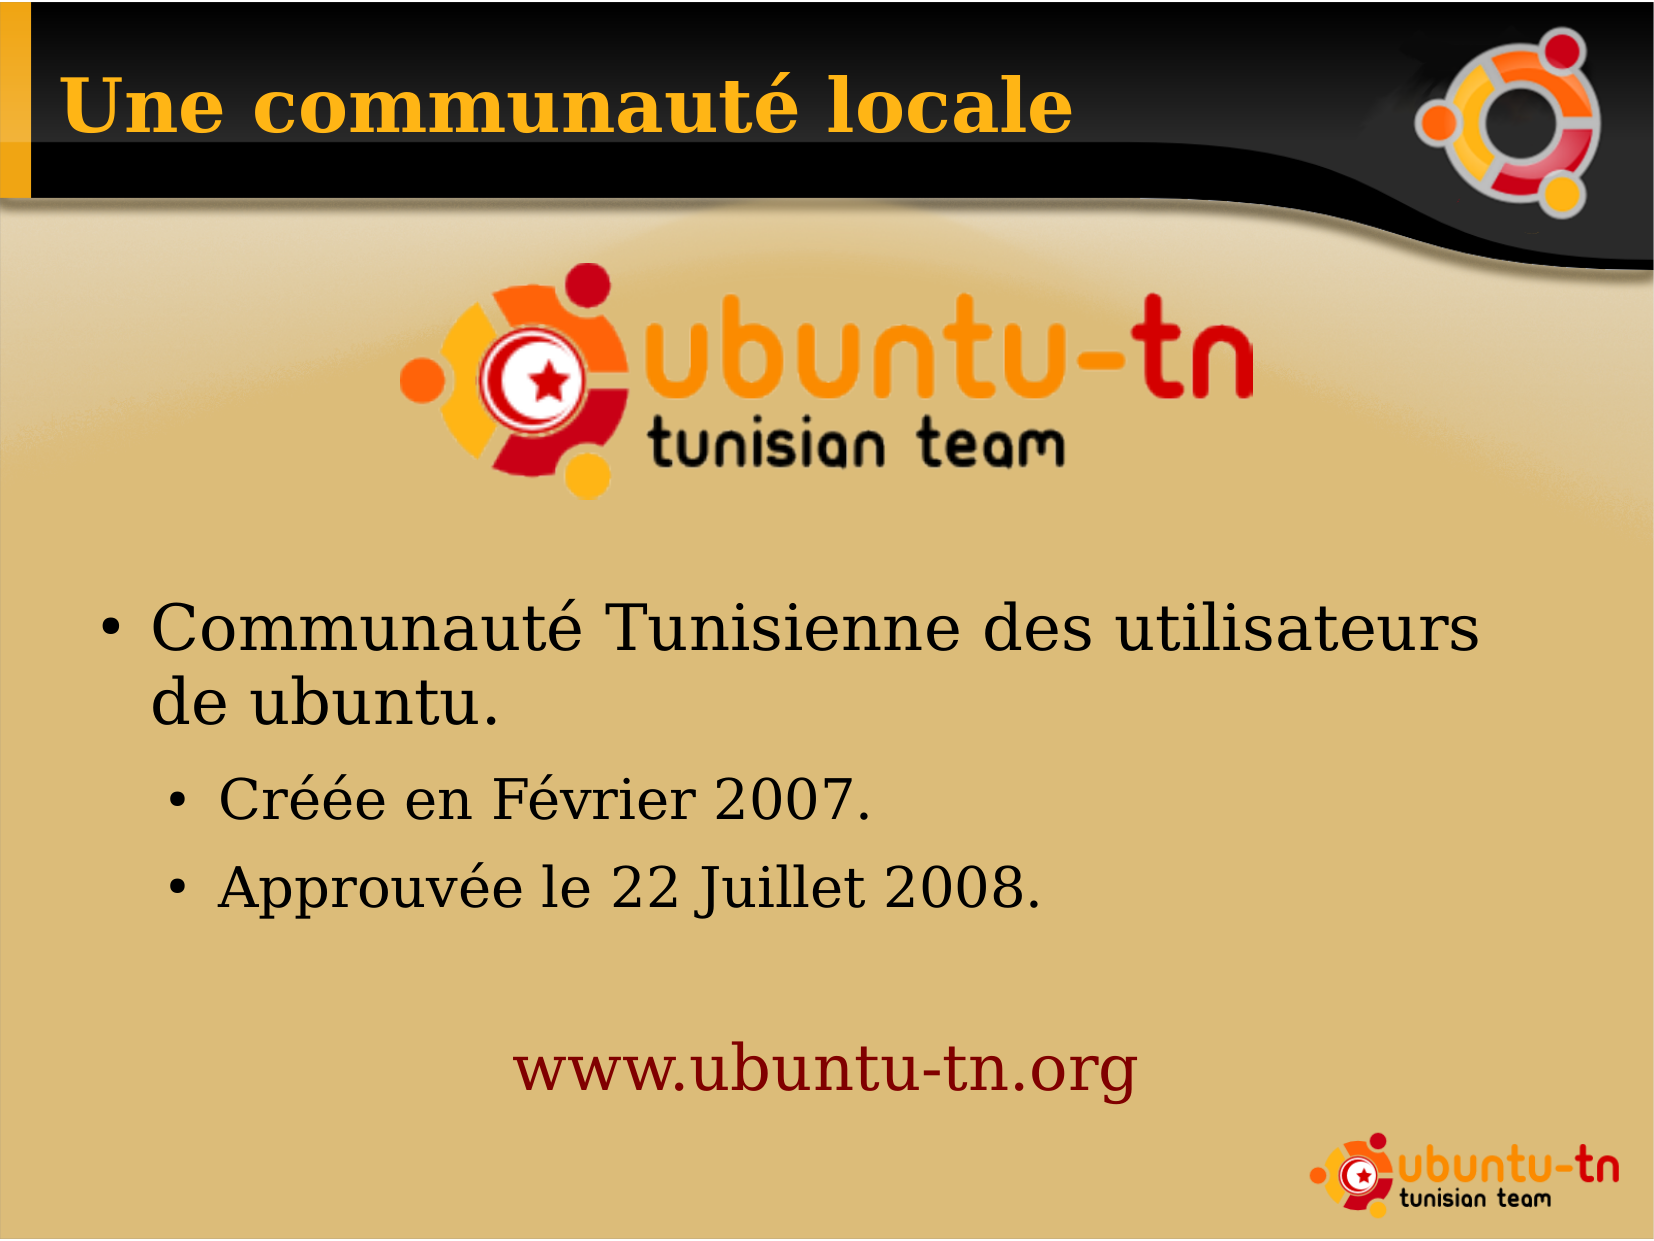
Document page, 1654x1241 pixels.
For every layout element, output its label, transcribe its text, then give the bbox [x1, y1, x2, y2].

title Une communauté locale [59, 2, 1447, 210]
picture [0, 0, 1654, 1241]
list Communauté Tunisienne des utilisateurs de ubuntu. Créée en Février 2007. Approuvée le 22 Juillet 2008. www.ubuntu-tn.org [82, 590, 1571, 1109]
